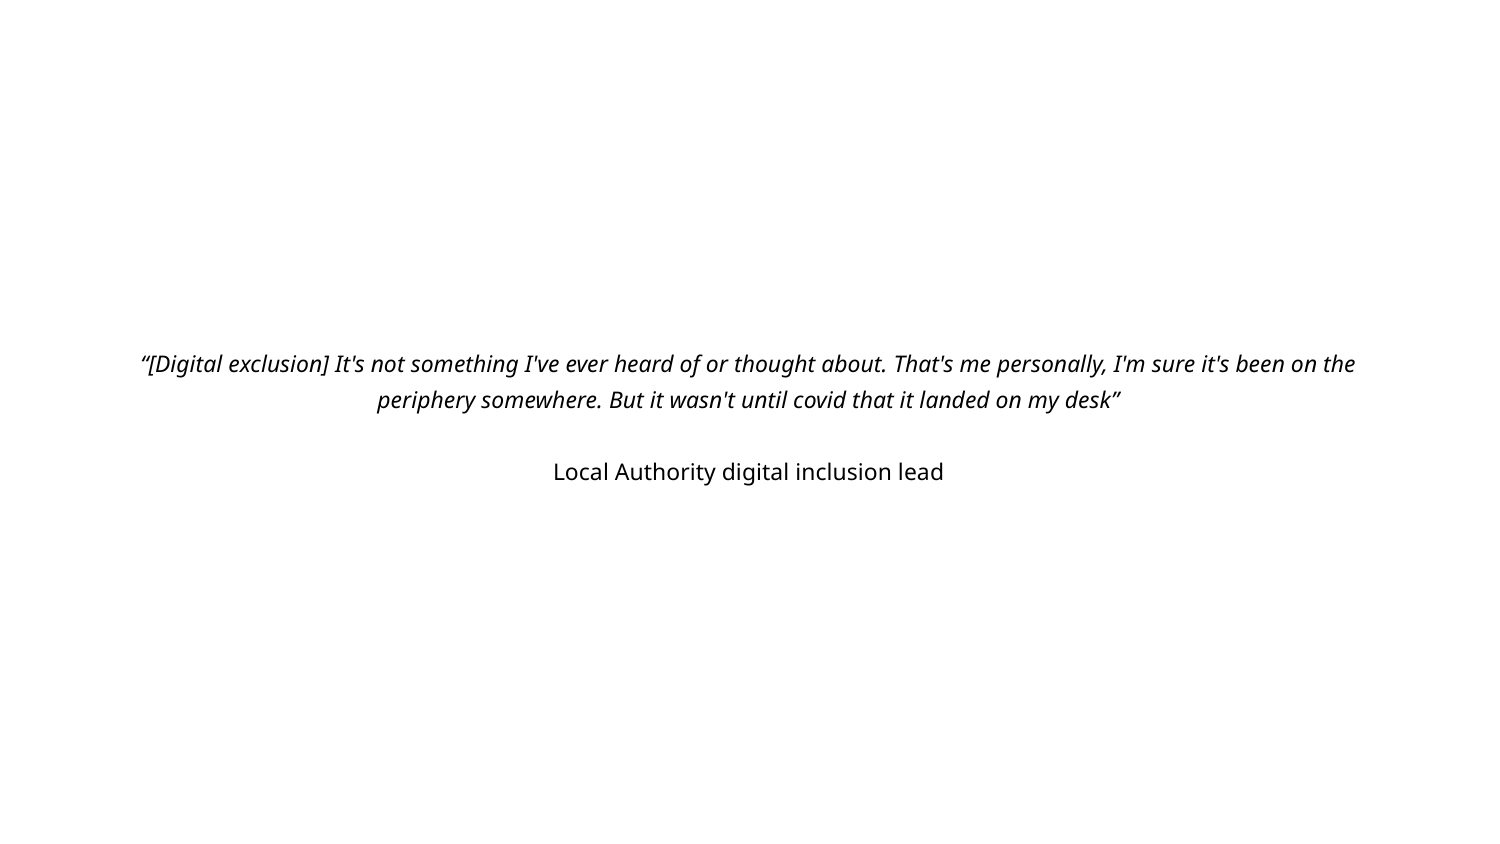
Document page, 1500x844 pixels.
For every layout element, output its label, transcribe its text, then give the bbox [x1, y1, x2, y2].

list “[Digital exclusion] It's not something I've ever heard of or thought about. That's me personally, I'm sure it's been on the periphery somewhere. But it wasn't until covid that it landed on my desk” Local Authority digital inclusion lead [116, 153, 1382, 731]
